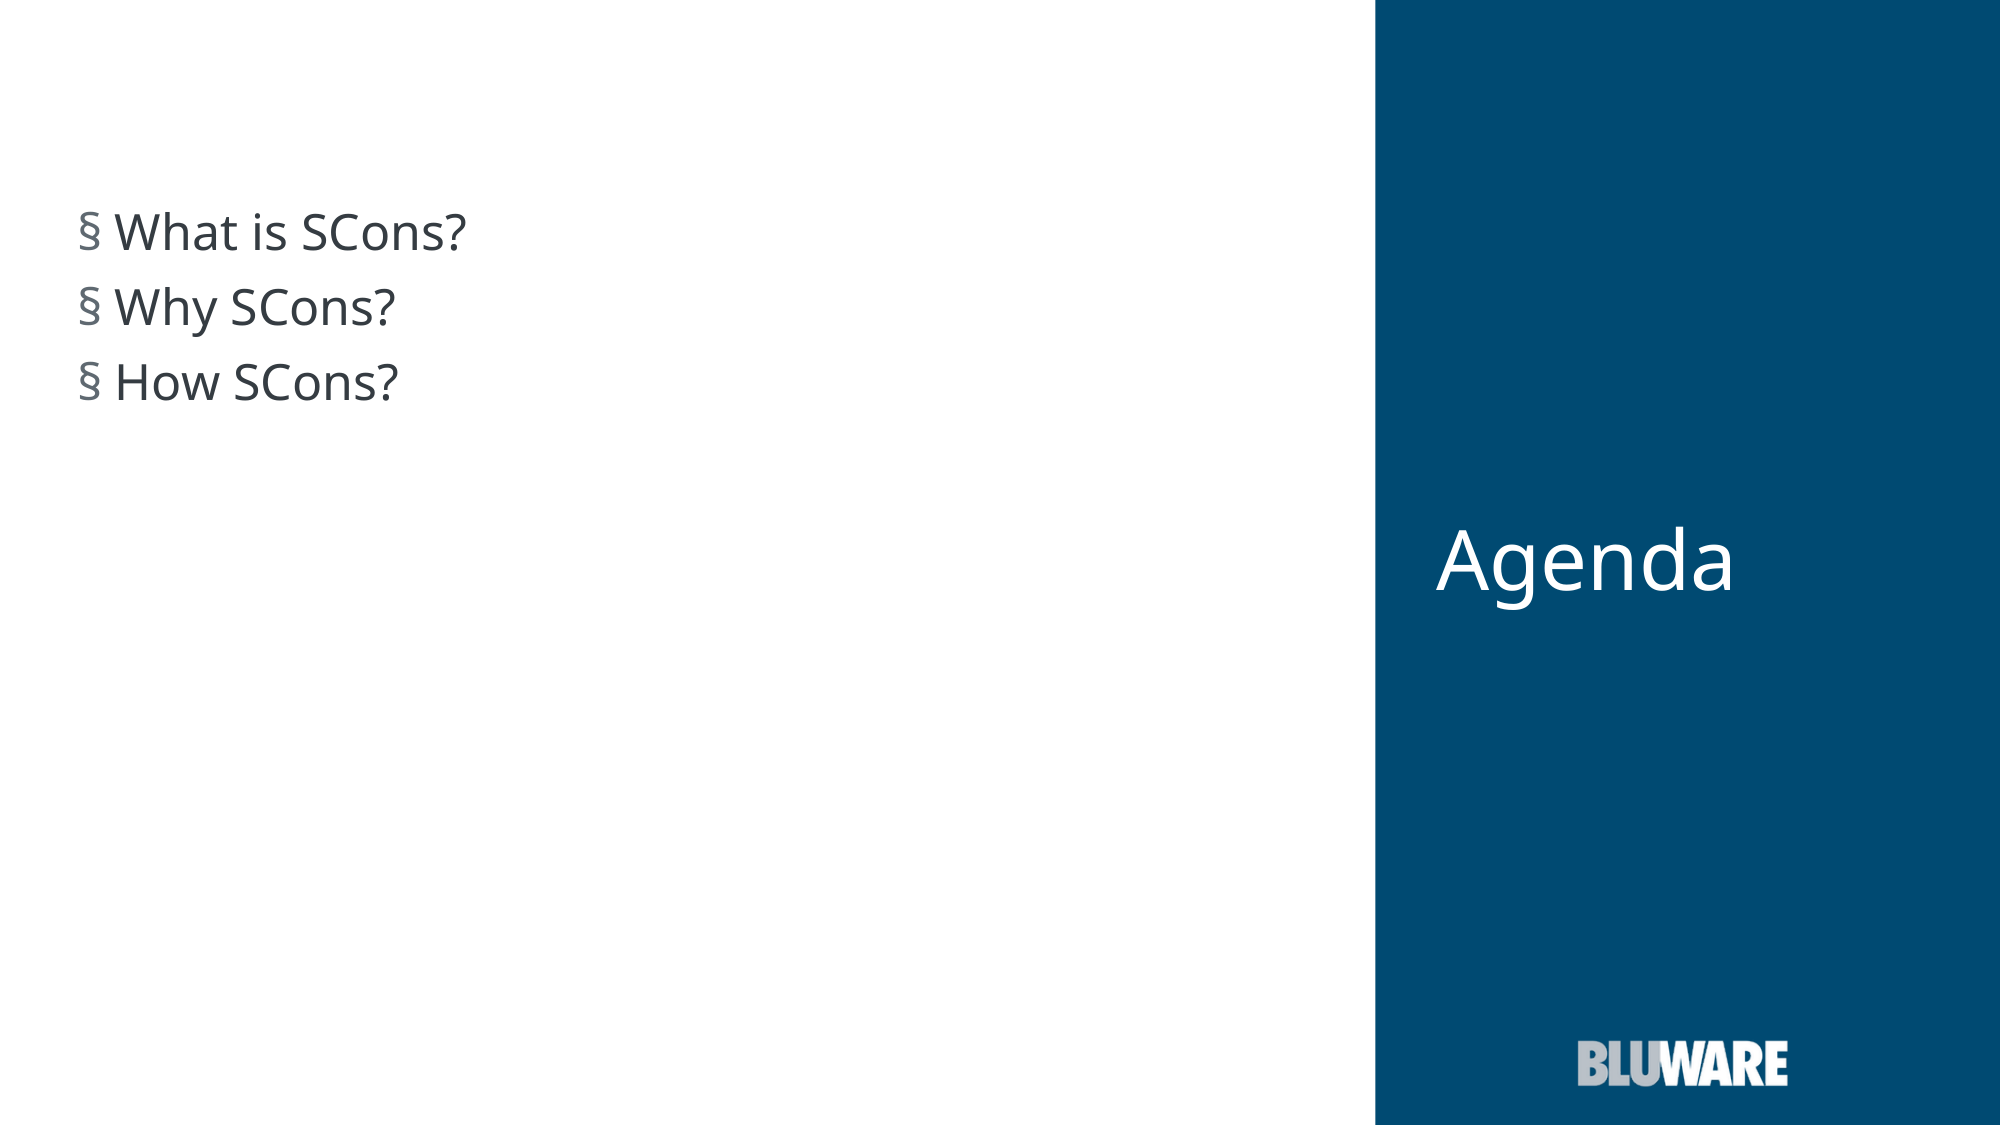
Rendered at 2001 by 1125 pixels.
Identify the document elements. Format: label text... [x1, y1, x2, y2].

list What is SCons? Why SCons? How SCons? [62, 200, 1321, 1048]
title Agenda [1421, 1, 1945, 1125]
